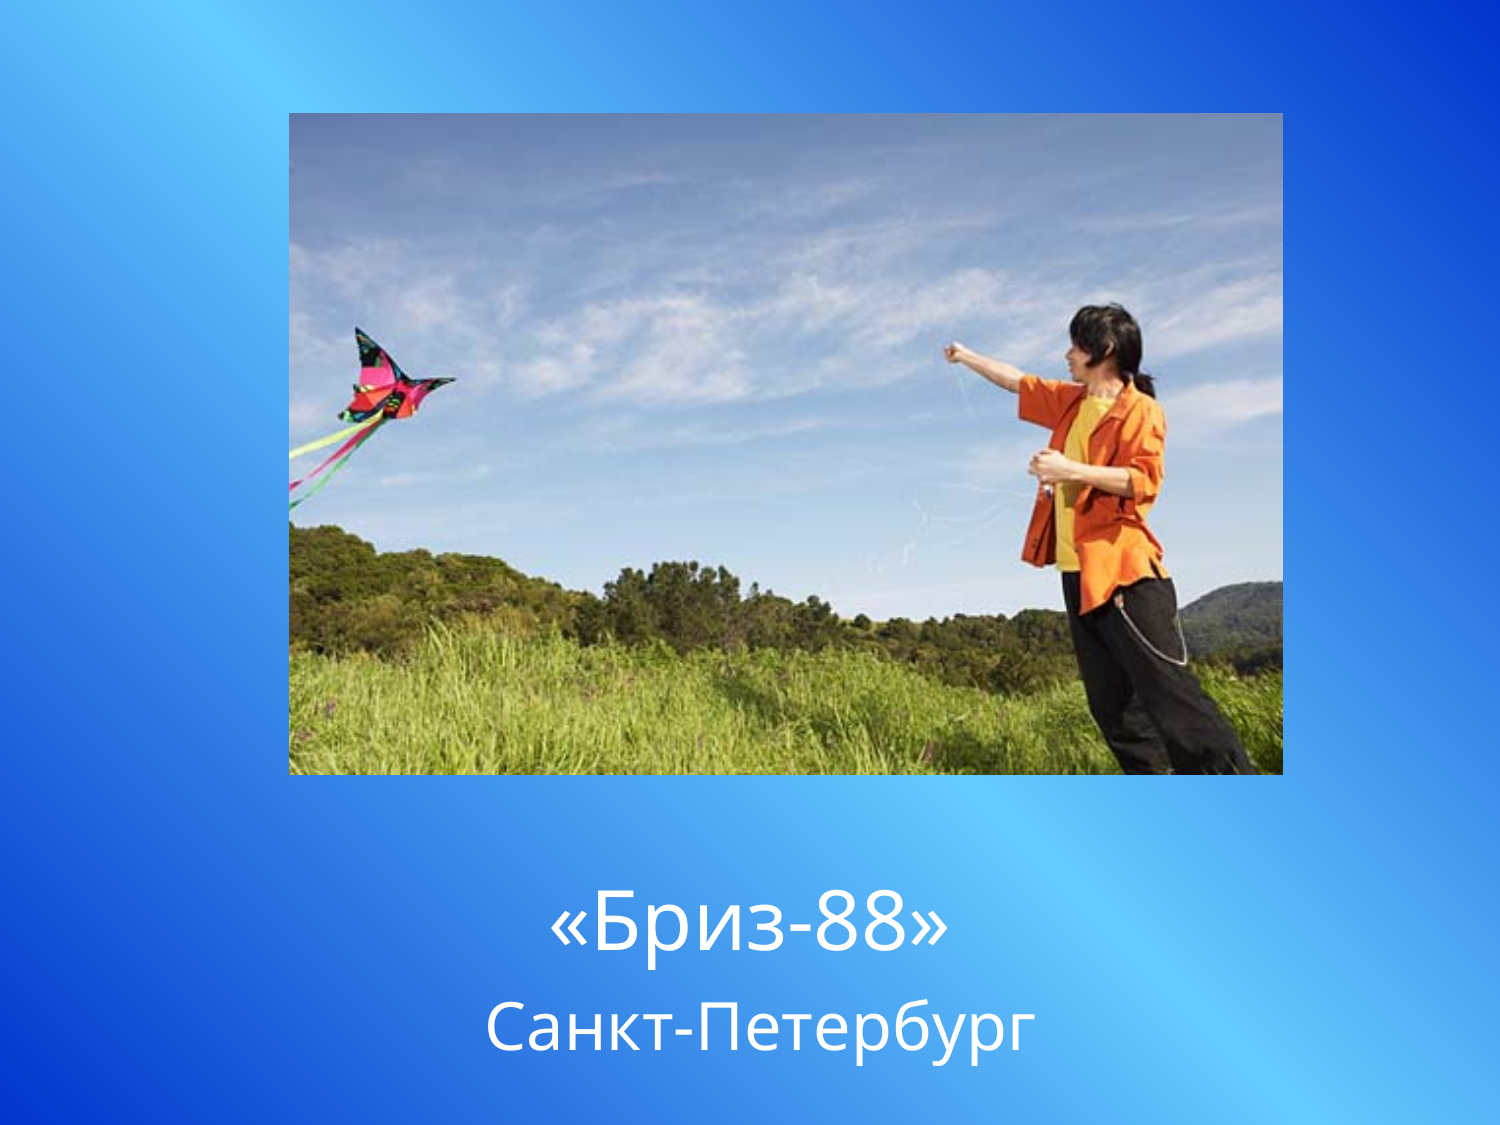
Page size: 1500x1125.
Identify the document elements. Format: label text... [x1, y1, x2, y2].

text_box «Бриз-88» Санкт-Петербург [112, 846, 1388, 1088]
picture [289, 113, 1283, 775]
